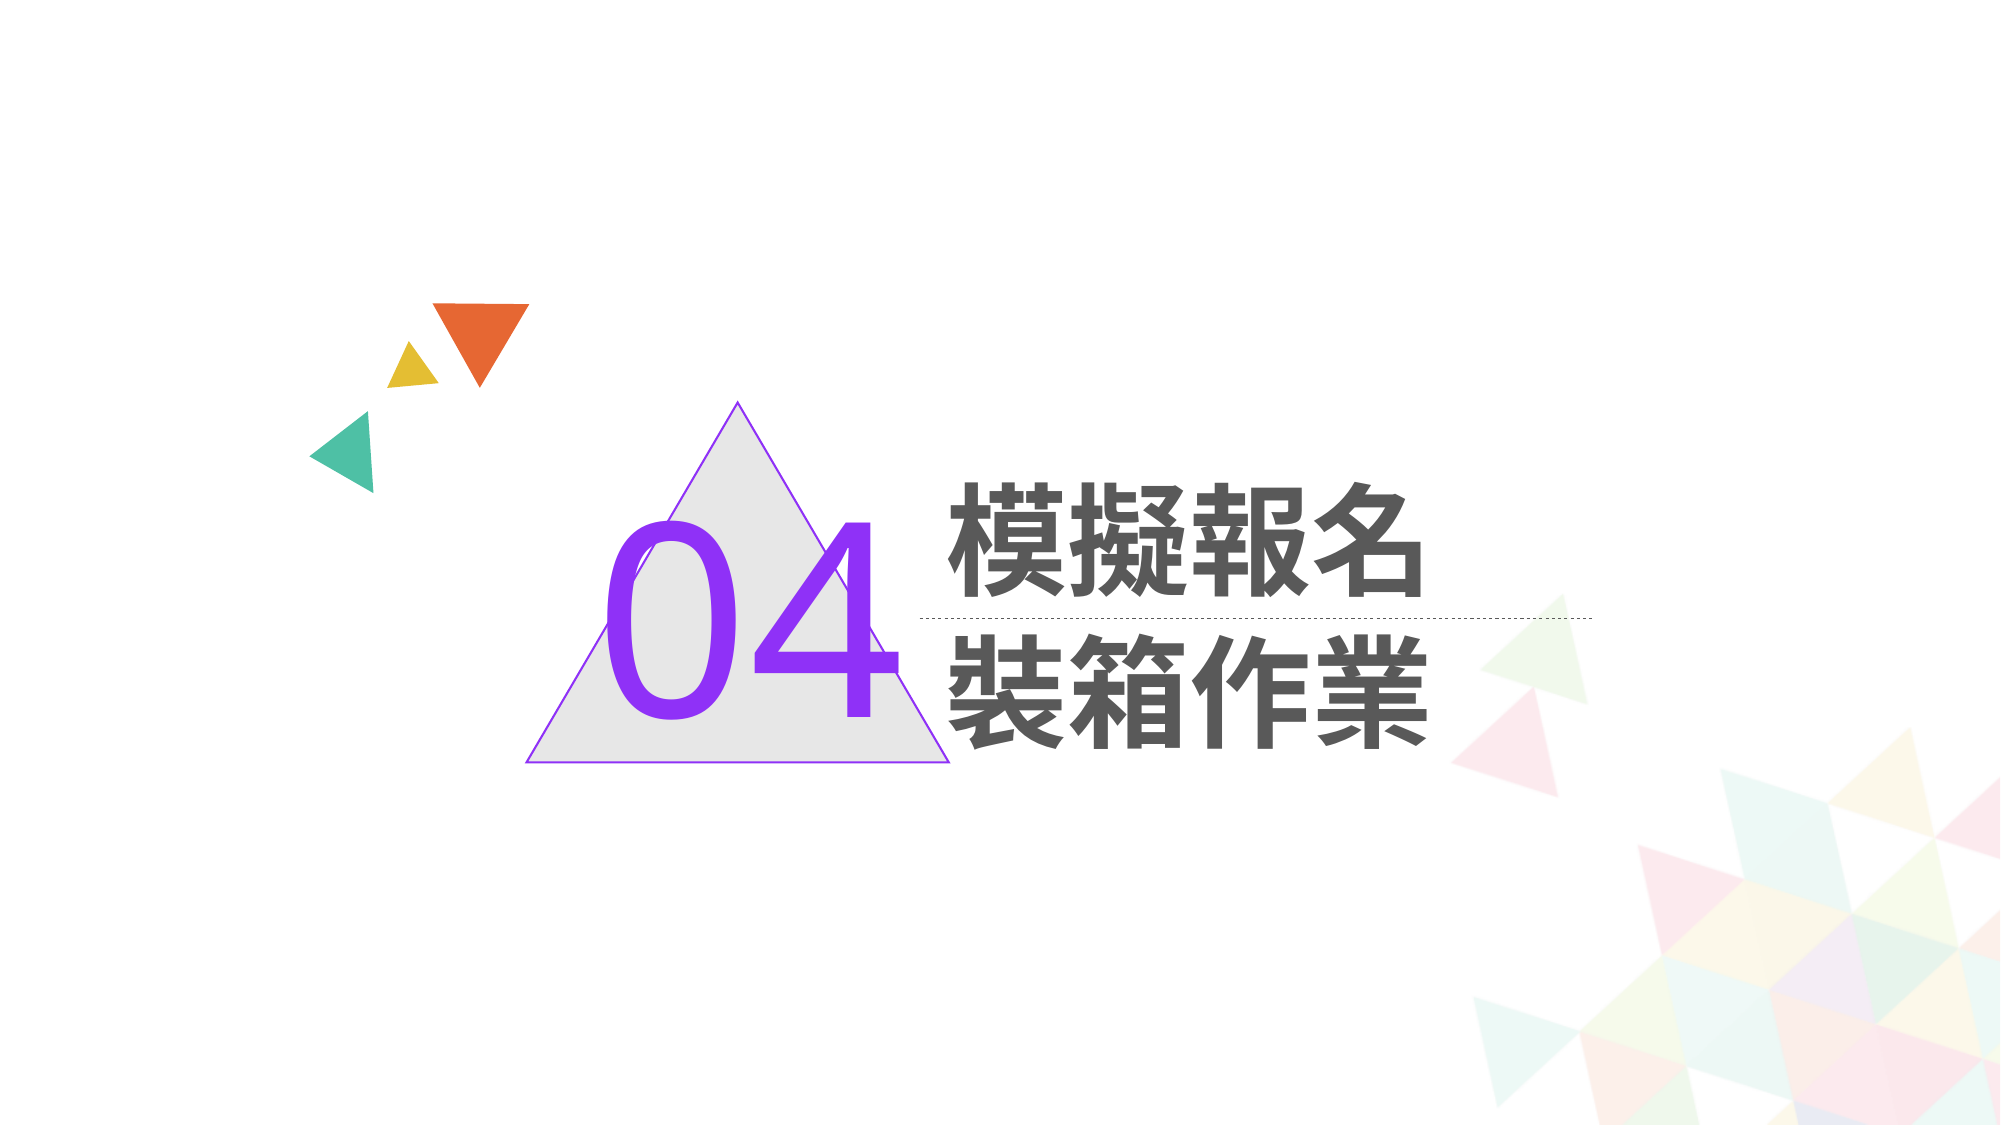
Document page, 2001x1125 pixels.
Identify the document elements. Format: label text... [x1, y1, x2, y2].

text_box [716, 402, 760, 439]
text_box 模擬報名 [930, 457, 1486, 608]
text_box 04 [579, 439, 894, 783]
text_box 裝箱作業 [930, 608, 1486, 772]
text_box [894, 673, 930, 763]
text_box [526, 672, 579, 763]
